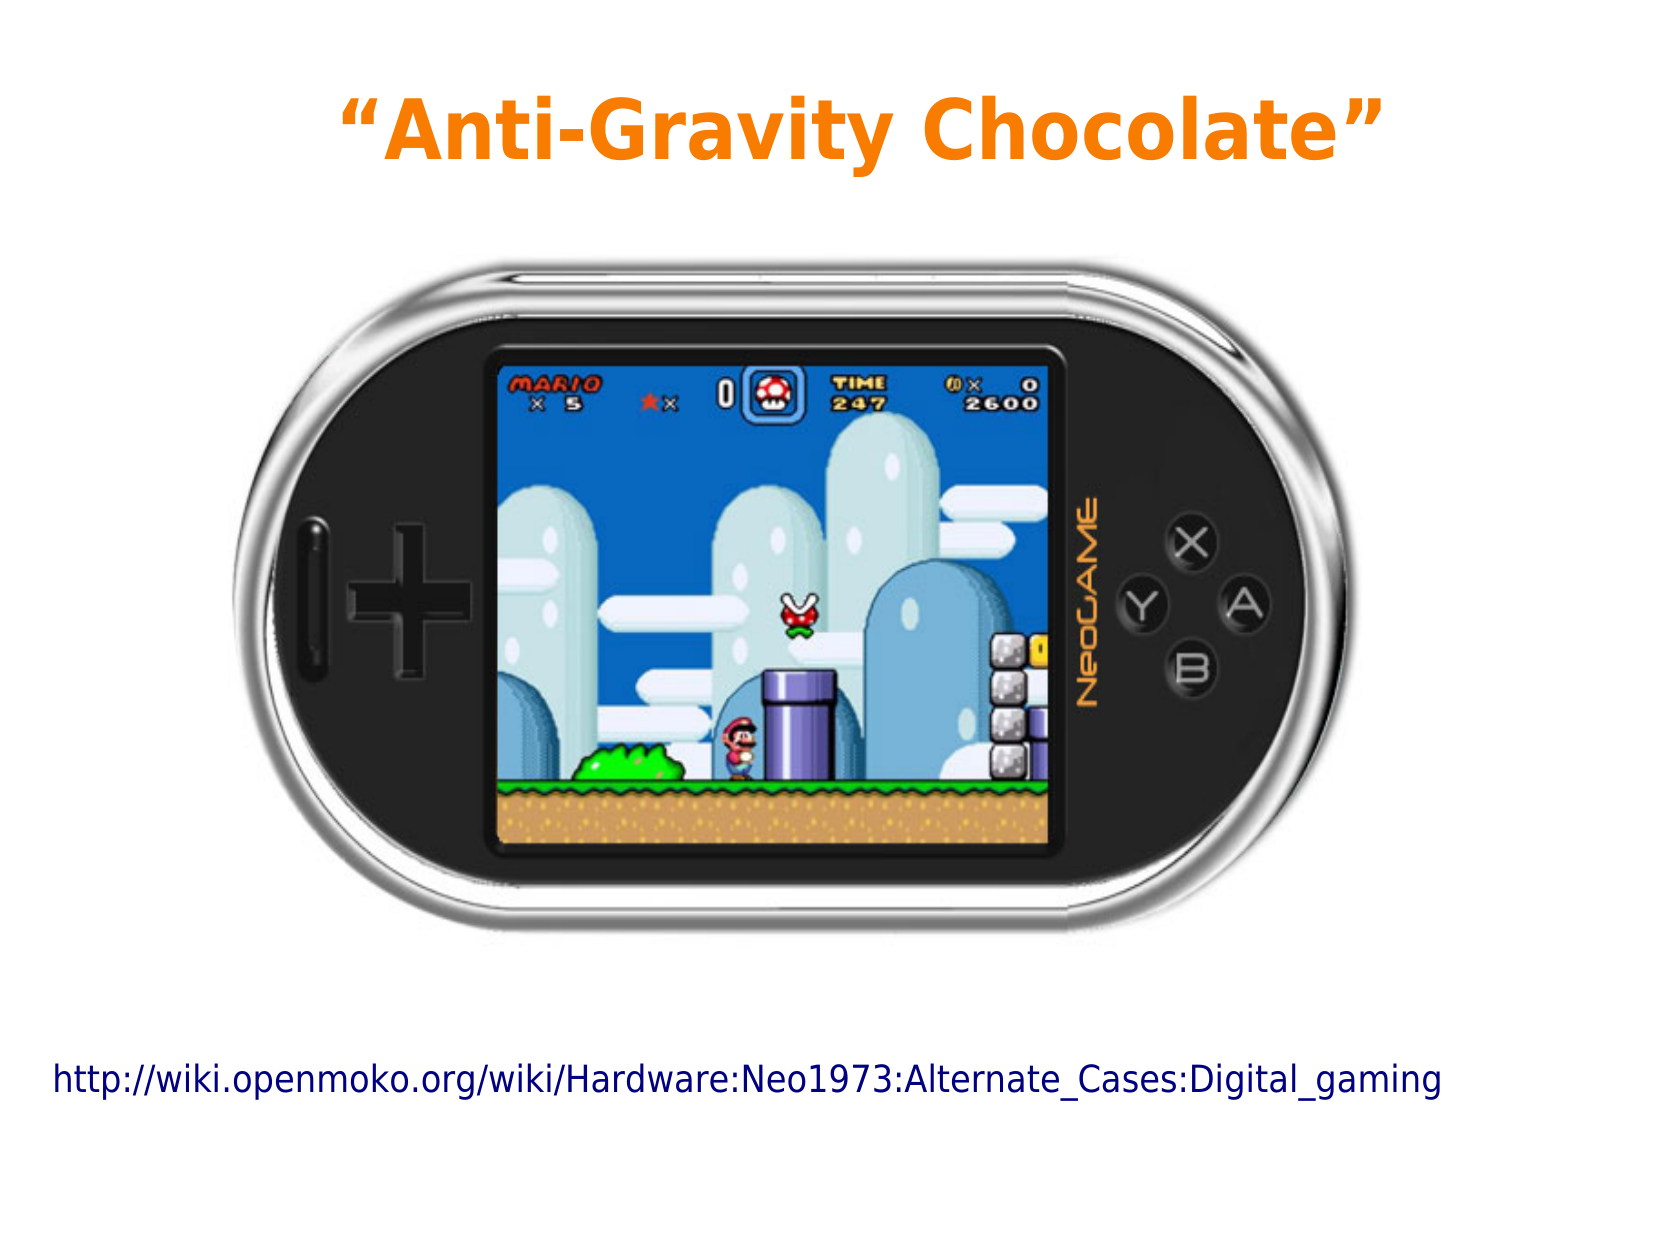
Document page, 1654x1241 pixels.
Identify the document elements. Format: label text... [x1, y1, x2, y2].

text_box “Anti-Gravity Chocolate” [150, 75, 1576, 236]
picture [200, 187, 1426, 1013]
text_box http://wiki.openmoko.org/wiki/Hardware:Neo1973:Alternate_Cases:Digital_gaming [37, 1050, 1651, 1152]
